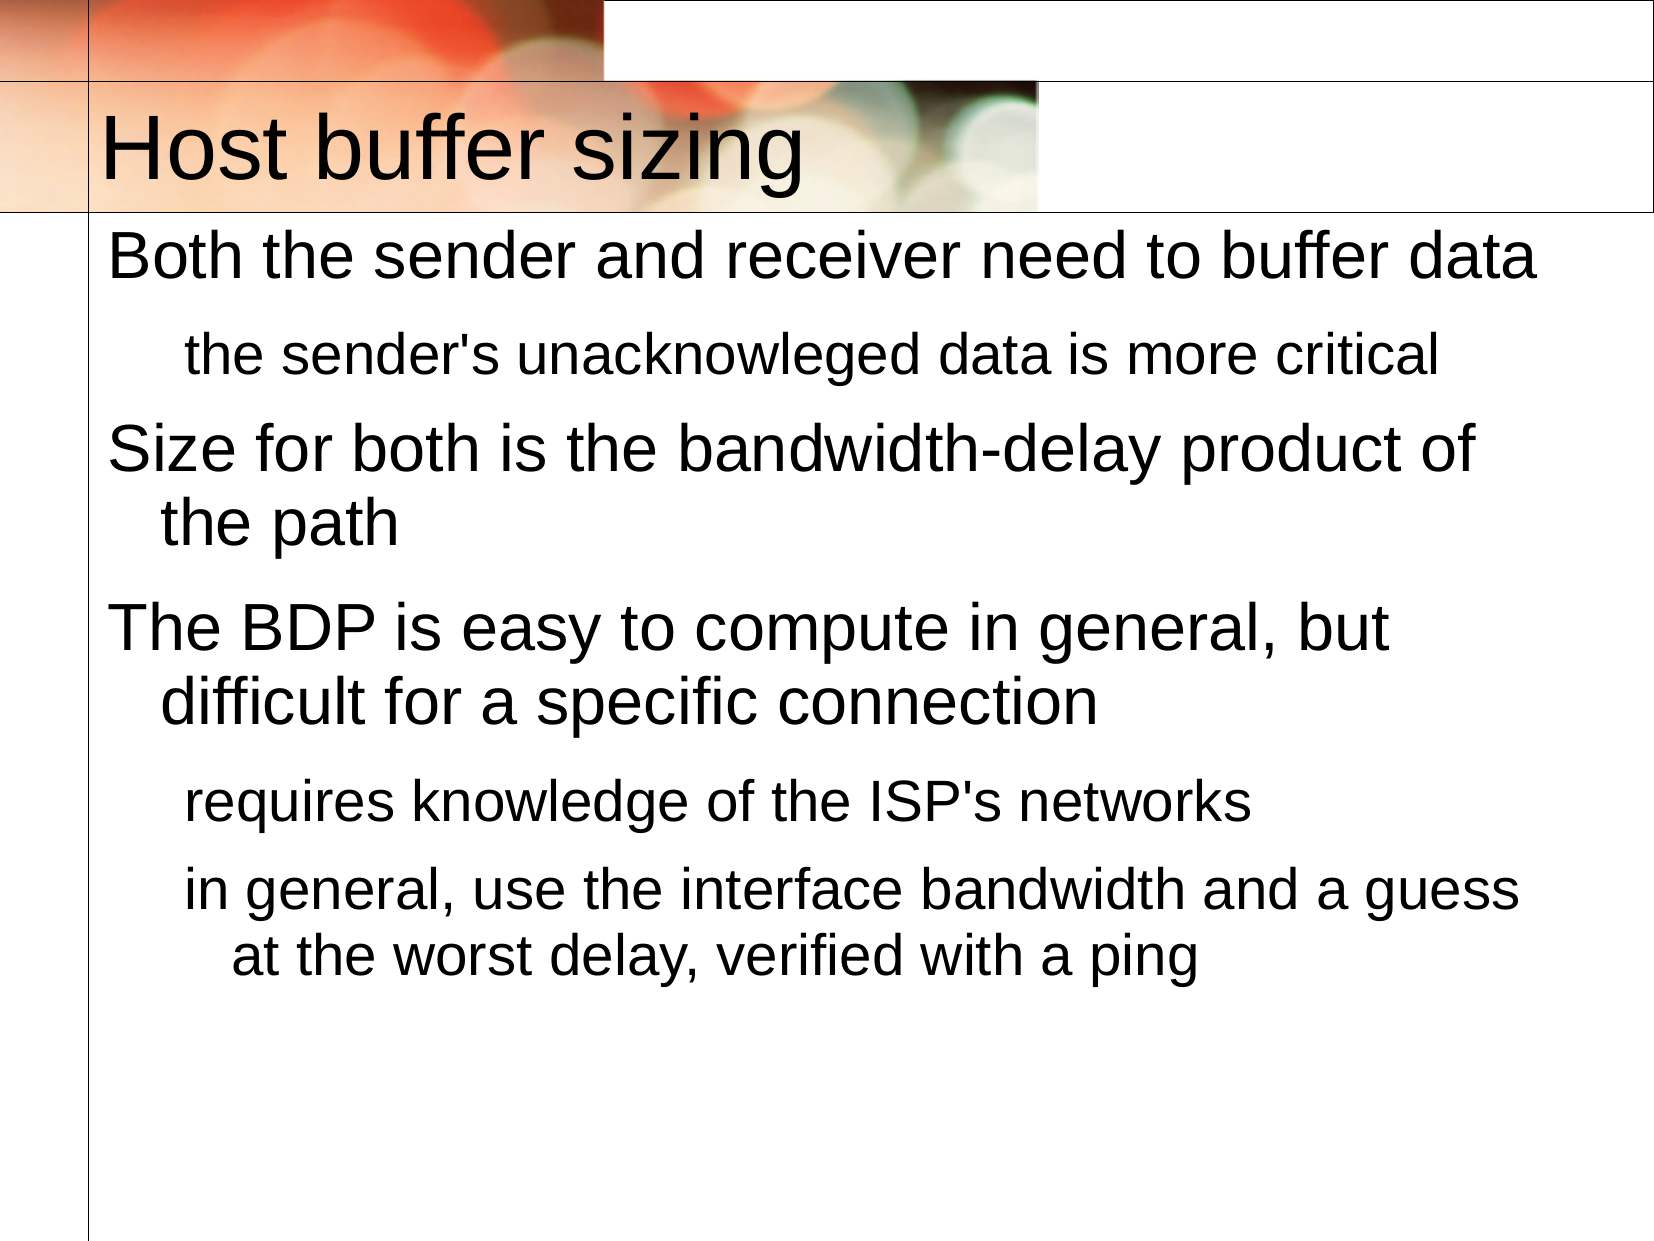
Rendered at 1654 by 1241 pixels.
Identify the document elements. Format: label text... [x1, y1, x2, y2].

picture [89, 0, 1039, 81]
picture [0, 82, 88, 212]
title Host buffer sizing [100, 95, 1571, 200]
picture [0, 0, 88, 81]
list Both the sender and receiver need to buffer data the sender's unacknowleged data is more critical Size for both is the bandwidth-delay product of the path The BDP is easy to compute in general, but difficult for a specific connection requires knowledge of the ISP's networks in general, use the interface bandwidth and a guess at the worst delay, verified with a ping [89, 217, 1578, 1226]
picture [89, 82, 1039, 212]
